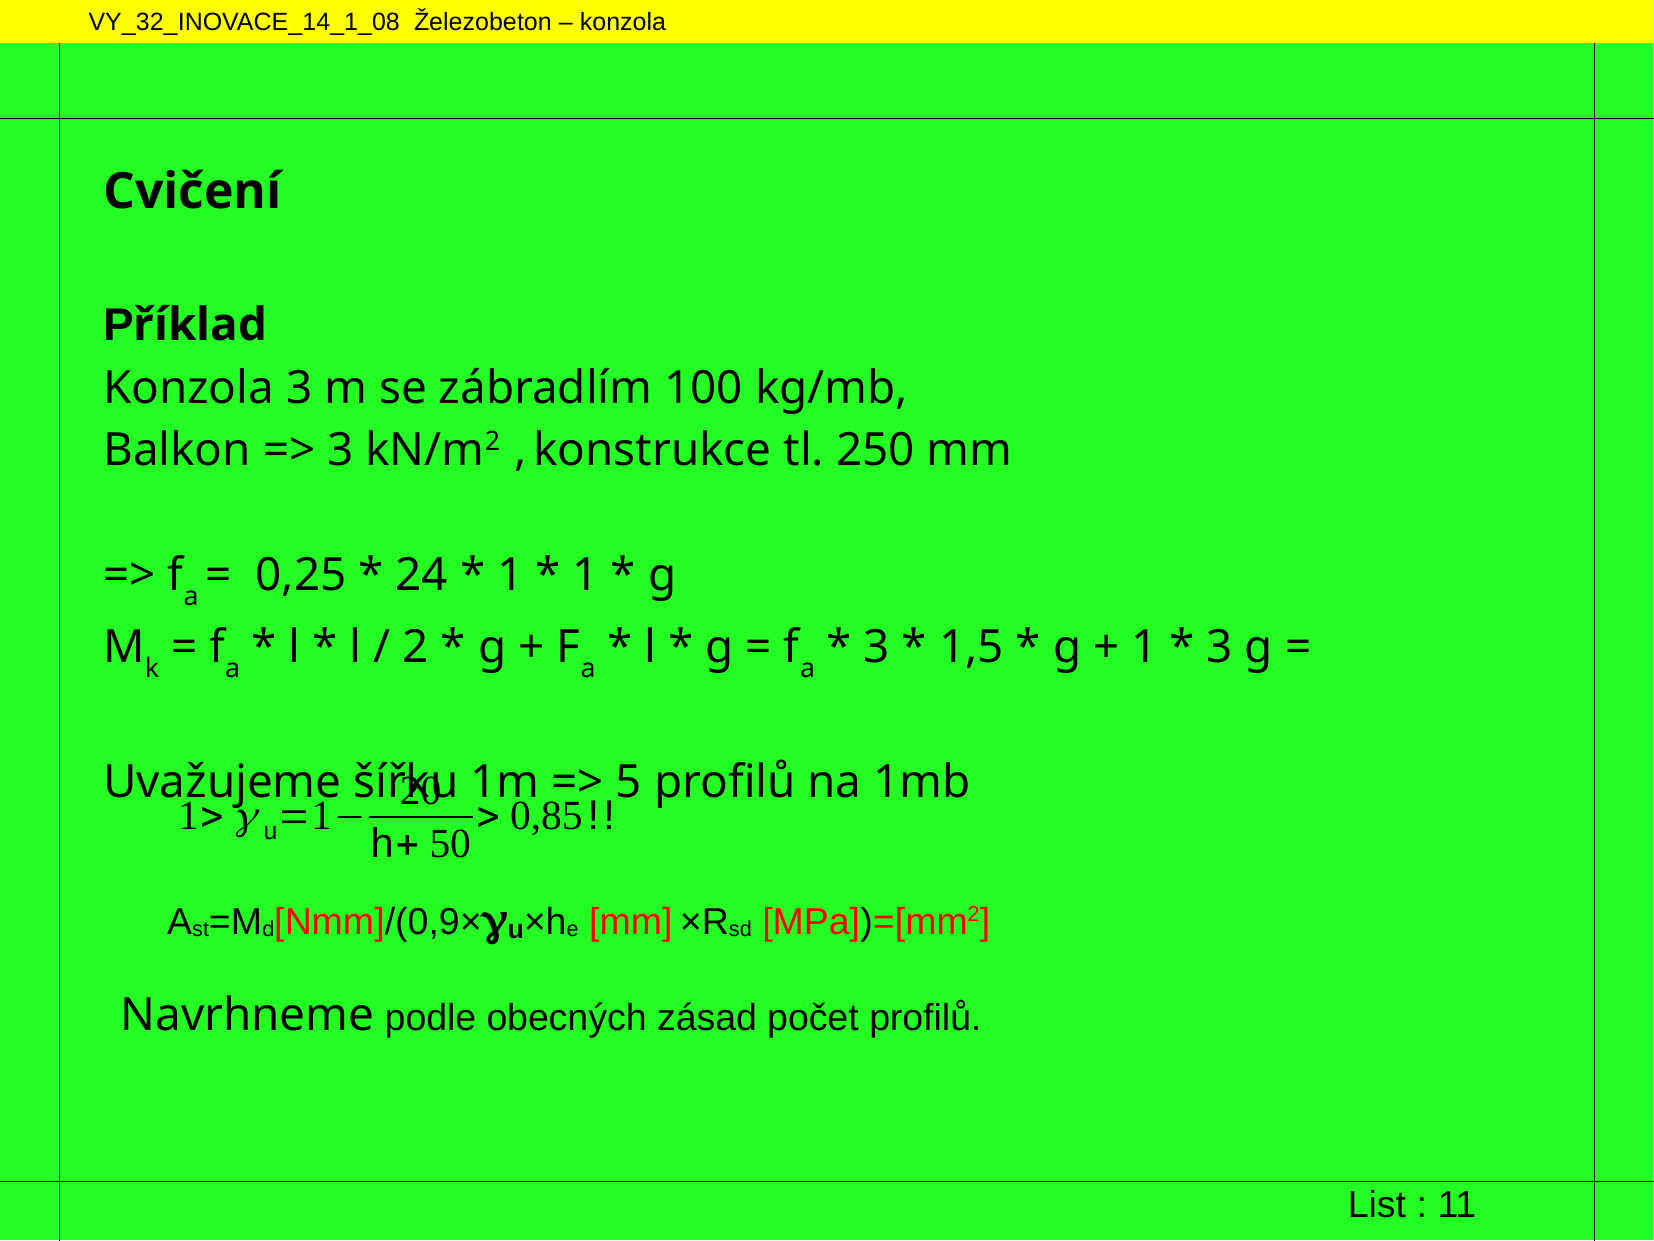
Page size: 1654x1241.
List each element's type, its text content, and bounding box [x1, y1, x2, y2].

text_box Ast=Md[Nmm]/(0,9×gu×he [mm] ×Rsd [MPa])=[mm2] [152, 885, 1009, 972]
chart [171, 767, 621, 868]
text_box Navrhneme podle obecných zásad počet profilů. [106, 974, 975, 1047]
text_box Cvičení Příklad Konzola 3 m se zábradlím 100 kg/mb, Balkon => 3 kN/m2 , konstrukce tl. 250 mm => fa = 0,25 * 24 * 1 * 1 * g Mk = fa * l * l / 2 * g + Fa * l * g = fa * 3 * 1,5 * g + 1 * 3 g = Uvažujeme šířku 1m => 5 profilů na 1mb [88, 147, 1536, 1063]
text_box VY_32_INOVACE_14_1_08 Železobeton – konzola [0, 0, 1654, 44]
text_box List : <číslo> [1357, 1176, 1599, 1241]
